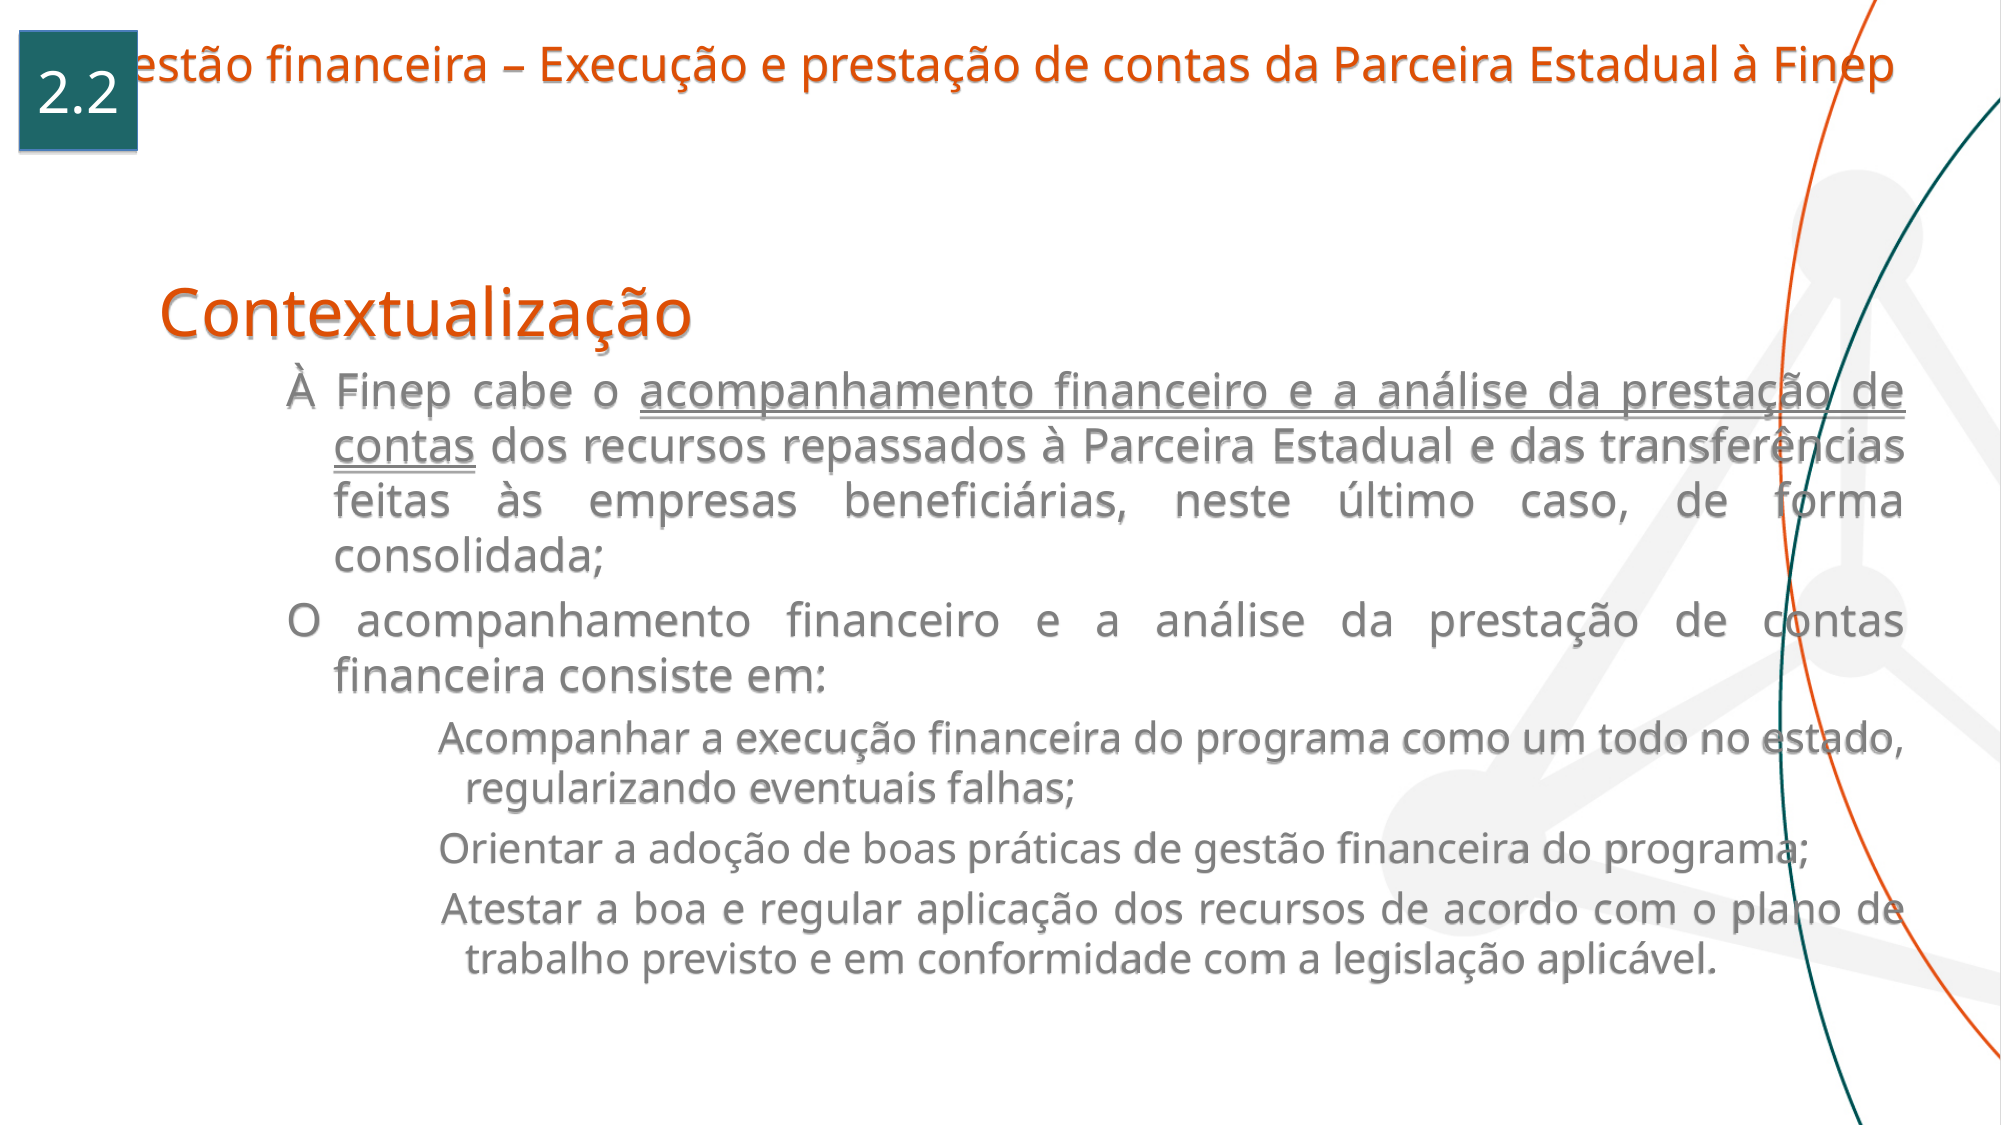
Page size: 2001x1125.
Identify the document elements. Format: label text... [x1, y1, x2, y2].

text_box Contextualização À Finep cabe o acompanhamento financeiro e a análise da prestação de contas dos recursos repassados à Parceira Estadual e das transferências feitas às empresas beneficiárias, neste último caso, de forma consolidada; O acompanhamento financeiro e a análise da prestação de contas financeira consiste em: Acompanhar a execução financeira do programa como um todo no estado, regularizando eventuais falhas; Orientar a adoção de boas práticas de gestão financeira do programa; Atestar a boa e regular aplicação dos recursos de acordo com o plano de trabalho previsto e em conformidade com a legislação aplicável. [75, 262, 1922, 1005]
text_box 2.2 [19, 31, 138, 150]
text_box Gestão financeira – Execução e prestação de contas da Parceira Estadual à Finep [0, 33, 1942, 200]
